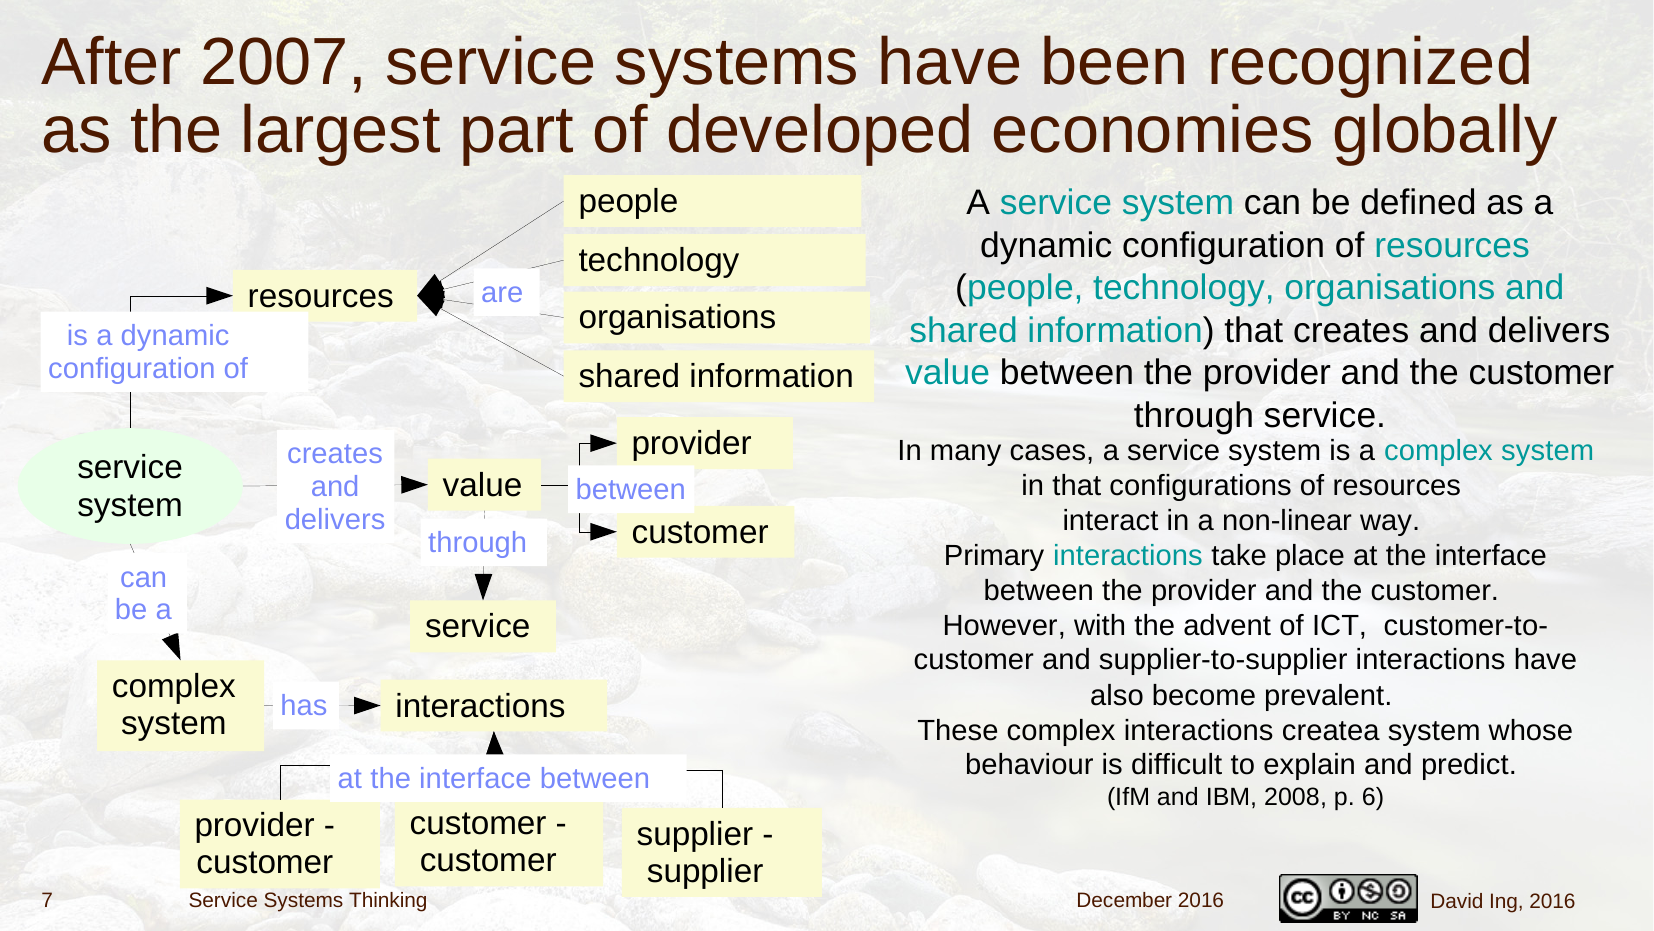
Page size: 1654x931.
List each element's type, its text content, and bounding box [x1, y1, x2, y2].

text_box at the interface between [330, 754, 687, 802]
text_box people [563, 175, 862, 227]
text_box through [420, 518, 547, 567]
text_box creates and delivers [277, 429, 395, 543]
text_box can be a [107, 553, 187, 634]
title After 2007, service systems have been recognized as the largest part of developed economies globally [41, 30, 1613, 174]
text_box shared information [563, 350, 875, 403]
text_box technology [563, 234, 866, 287]
text_box is a dynamic configuration of [40, 311, 309, 392]
text_box provider - customer [179, 799, 380, 889]
text_box complex system [97, 660, 265, 752]
text_box has [272, 681, 339, 730]
text_box value [427, 458, 542, 511]
text_box service system [17, 428, 243, 544]
text_box interactions [380, 679, 608, 732]
text_box supplier - supplier [621, 807, 822, 897]
text_box between [568, 465, 695, 514]
text_box In many cases, a service system is a complex system in that configurations of resources interact in a non-linear way. Primary interactions take place at the interface between the provider and the customer. However, with the advent of ICT, customer-to-customer and supplier-to-supplier interactions have also become prevalent. These complex interactions createa system whose behaviour is difficult to explain and predict. (IfM and IBM, 2008, p. 6) [882, 423, 1624, 819]
picture [0, 0, 1654, 931]
text_box resources [232, 269, 418, 322]
text_box customer - customer [394, 802, 604, 887]
text_box customer [616, 505, 795, 558]
text_box A service system can be defined as a dynamic configuration of resources (people, technology, organisations and shared information) that creates and delivers value between the provider and the customer through service. [890, 171, 1635, 442]
text_box are [473, 268, 540, 316]
text_box organisations [563, 291, 870, 344]
text_box provider [616, 417, 793, 470]
text_box service [410, 600, 556, 653]
